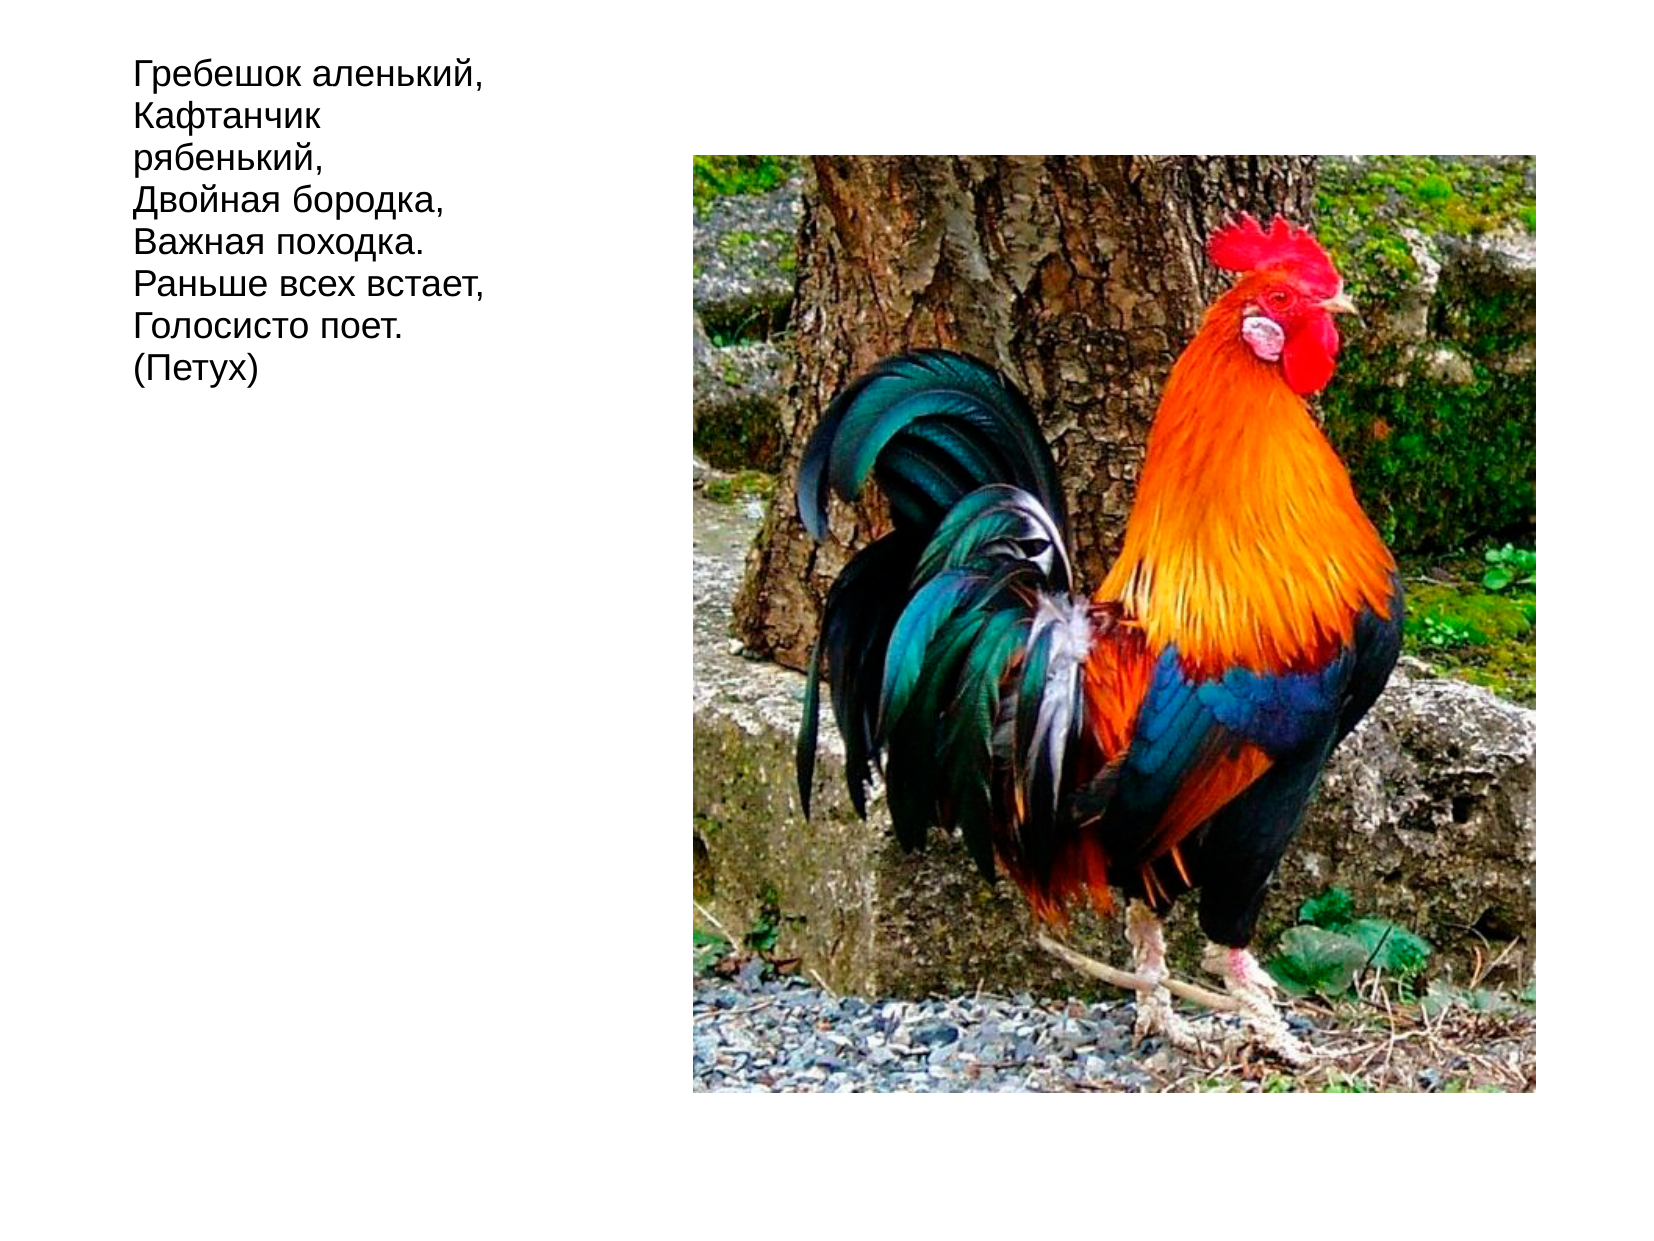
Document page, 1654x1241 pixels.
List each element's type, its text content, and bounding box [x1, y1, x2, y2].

text_box Гребешок аленький, Кафтанчик рябенький, Двойная бородка, Важная походка. Раньше всех встает, Голосисто поет. (Петух) [118, 45, 538, 355]
picture [693, 155, 1536, 1093]
